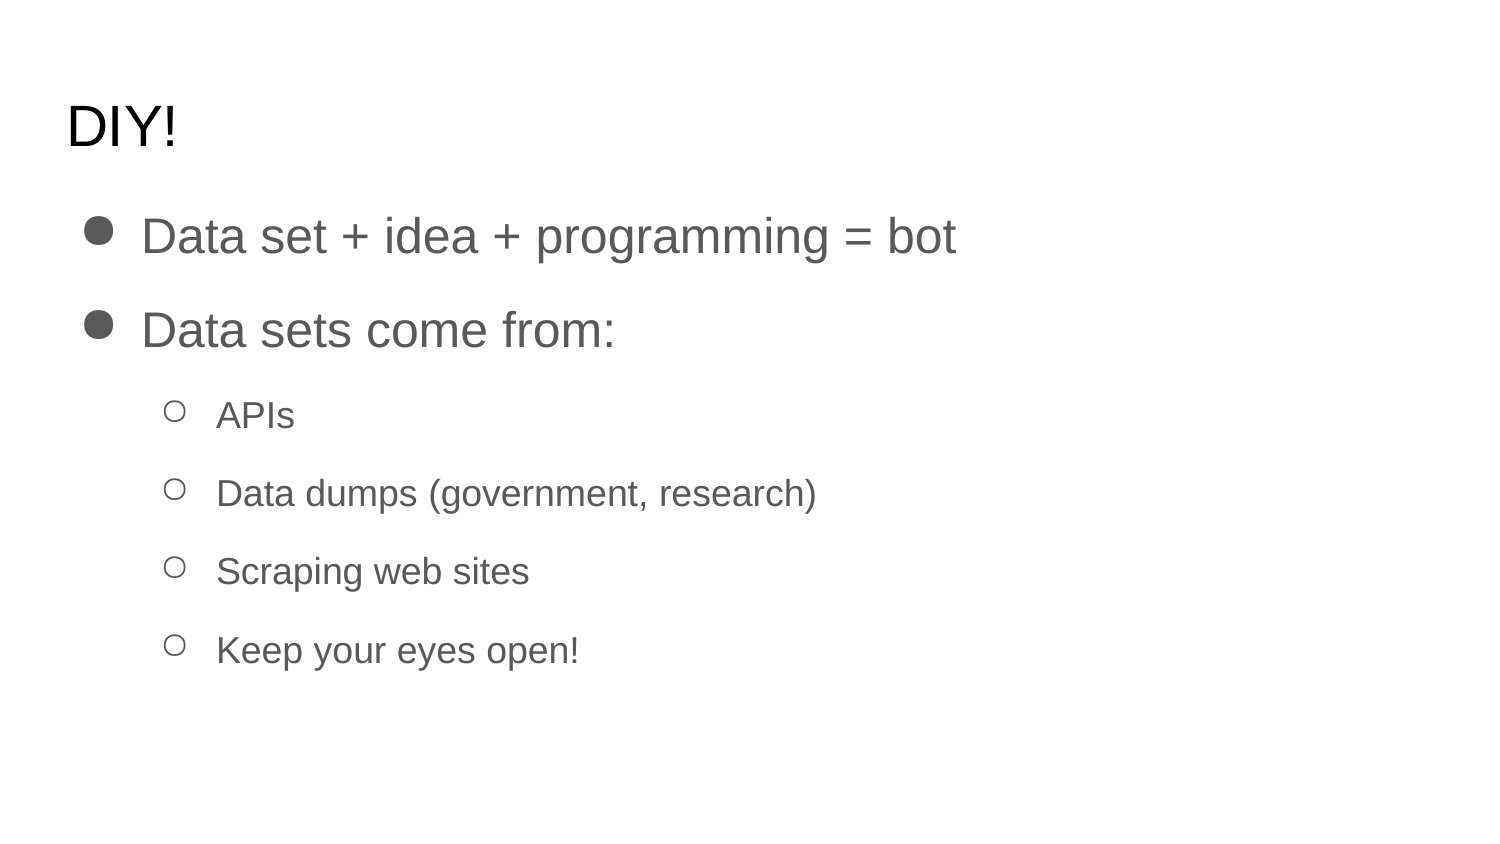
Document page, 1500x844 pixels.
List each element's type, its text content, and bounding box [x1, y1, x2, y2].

title DIY! [51, 72, 1449, 167]
list Data set + idea + programming = bot Data sets come from: APIs Data dumps (government, research) Scraping web sites Keep your eyes open! [51, 189, 1449, 750]
